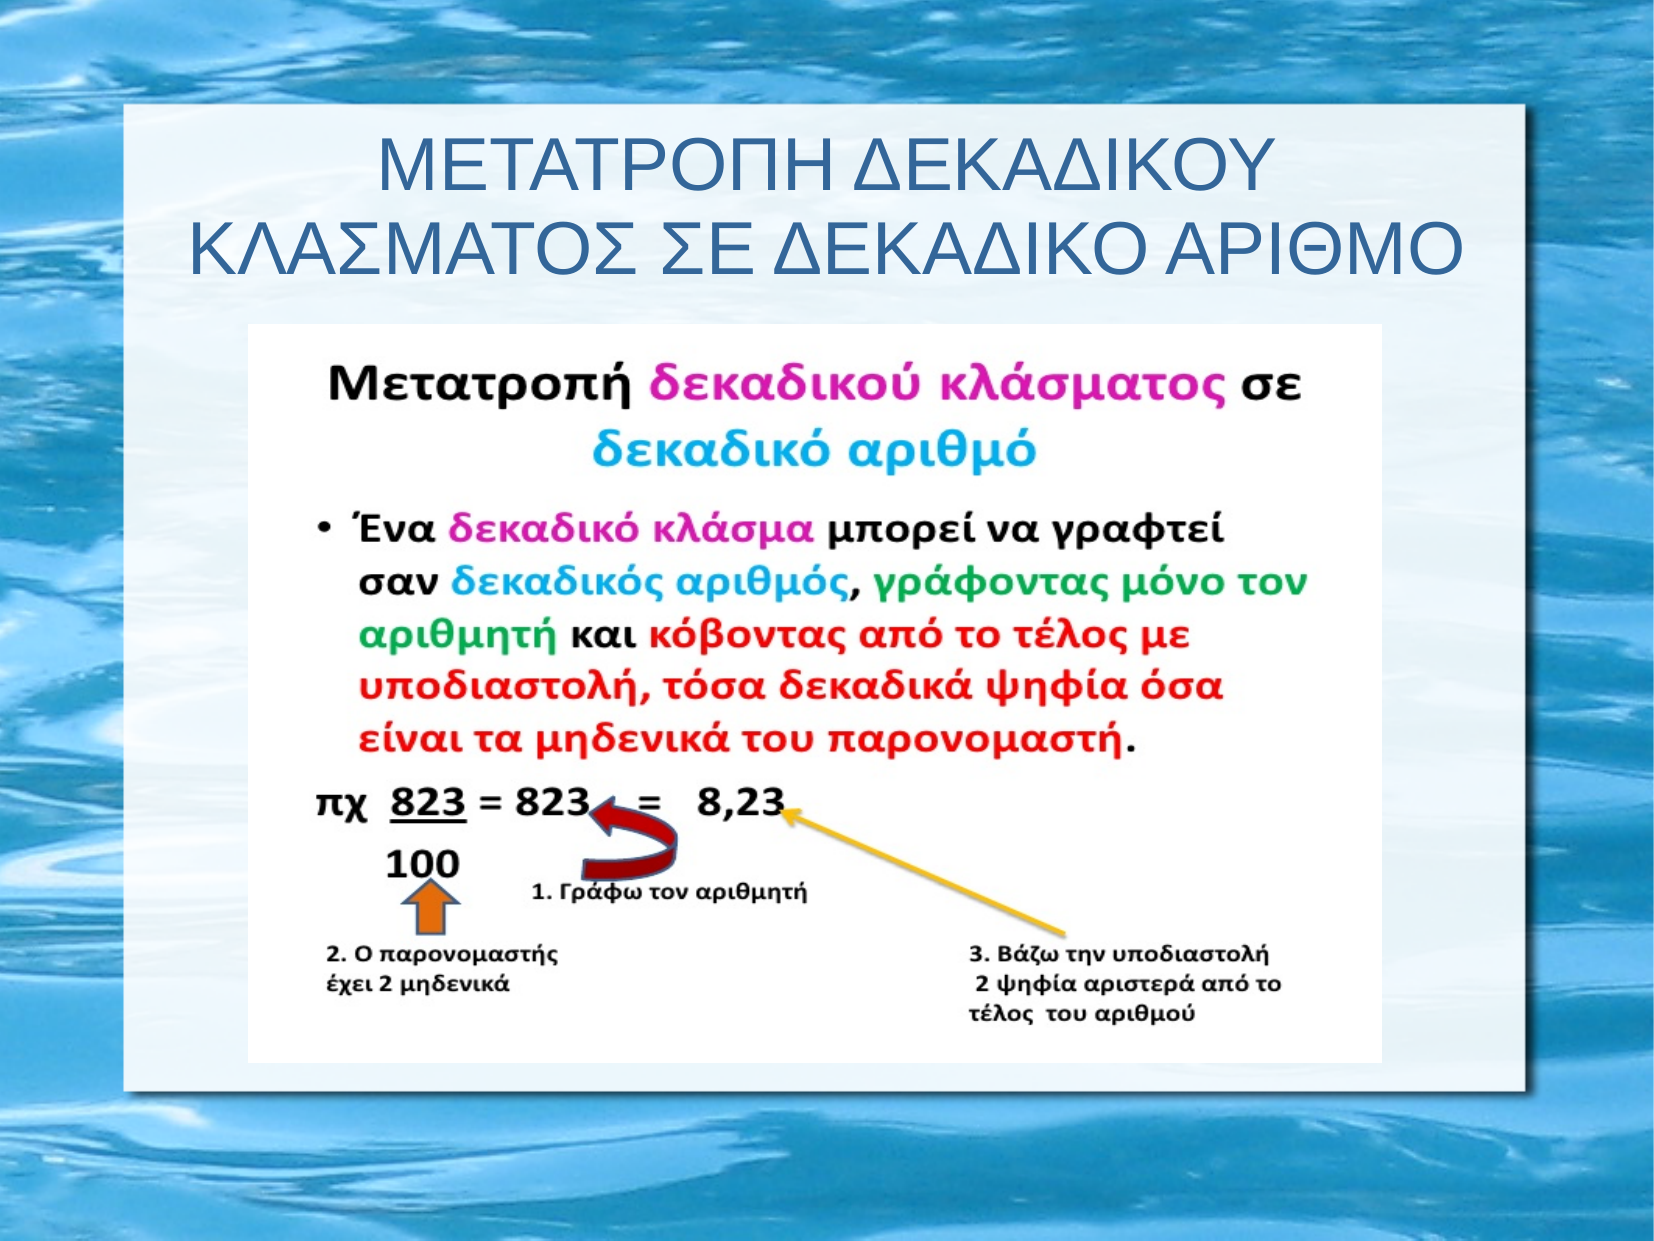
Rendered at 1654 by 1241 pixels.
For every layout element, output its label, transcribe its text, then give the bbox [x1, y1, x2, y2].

picture [0, 0, 1654, 1241]
title ΜΕΤΑΤΡΟΠΗ ΔΕΚΑΔΙΚΟΥ ΚΛΑΣΜΑΤΟΣ ΣΕ ΔΕΚΑΔΙΚΟ ΑΡΙΘΜΟ [147, 118, 1506, 296]
